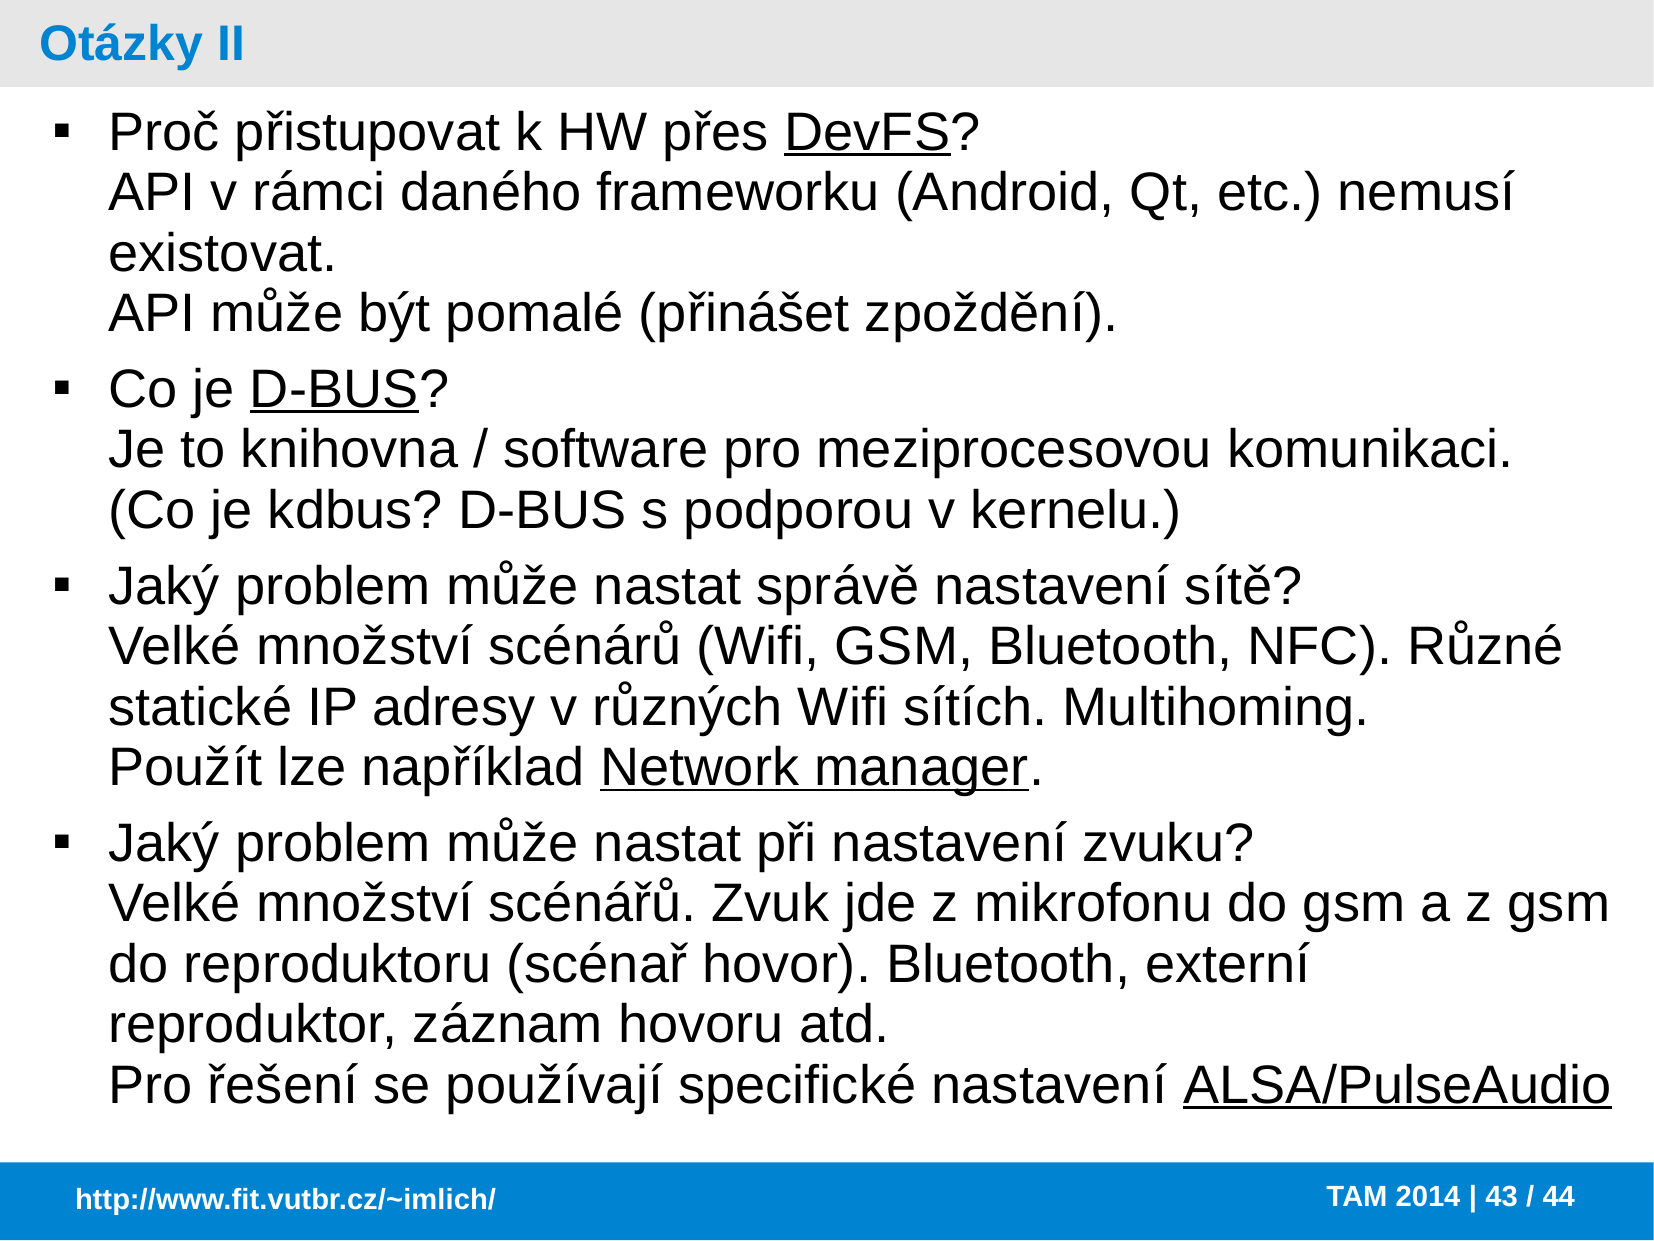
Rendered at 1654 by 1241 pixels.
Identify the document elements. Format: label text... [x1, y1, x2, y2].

title Otázky II [39, 5, 1615, 81]
list Proč přistupovat k HW přes DevFS? API v rámci daného frameworku (Android, Qt, etc.) nemusí existovat. API může být pomalé (přinášet zpoždění). Co je D-BUS? Je to knihovna / software pro meziprocesovou komunikaci. (Co je kdbus? D-BUS s podporou v kernelu.) Jaký problem může nastat správě nastavení sítě? Velké množství scénárů (Wifi, GSM, Bluetooth, NFC). Různé statické IP adresy v různých Wifi sítích. Multihoming. Použít lze například Network manager. Jaký problem může nastat při nastavení zvuku? Velké množství scénářů. Zvuk jde z mikrofonu do gsm a z gsm do reproduktoru (scénař hovor). Bluetooth, externí reproduktor, záznam hovoru atd. Pro řešení se používají specifické nastavení ALSA/PulseAudio [37, 101, 1613, 1163]
